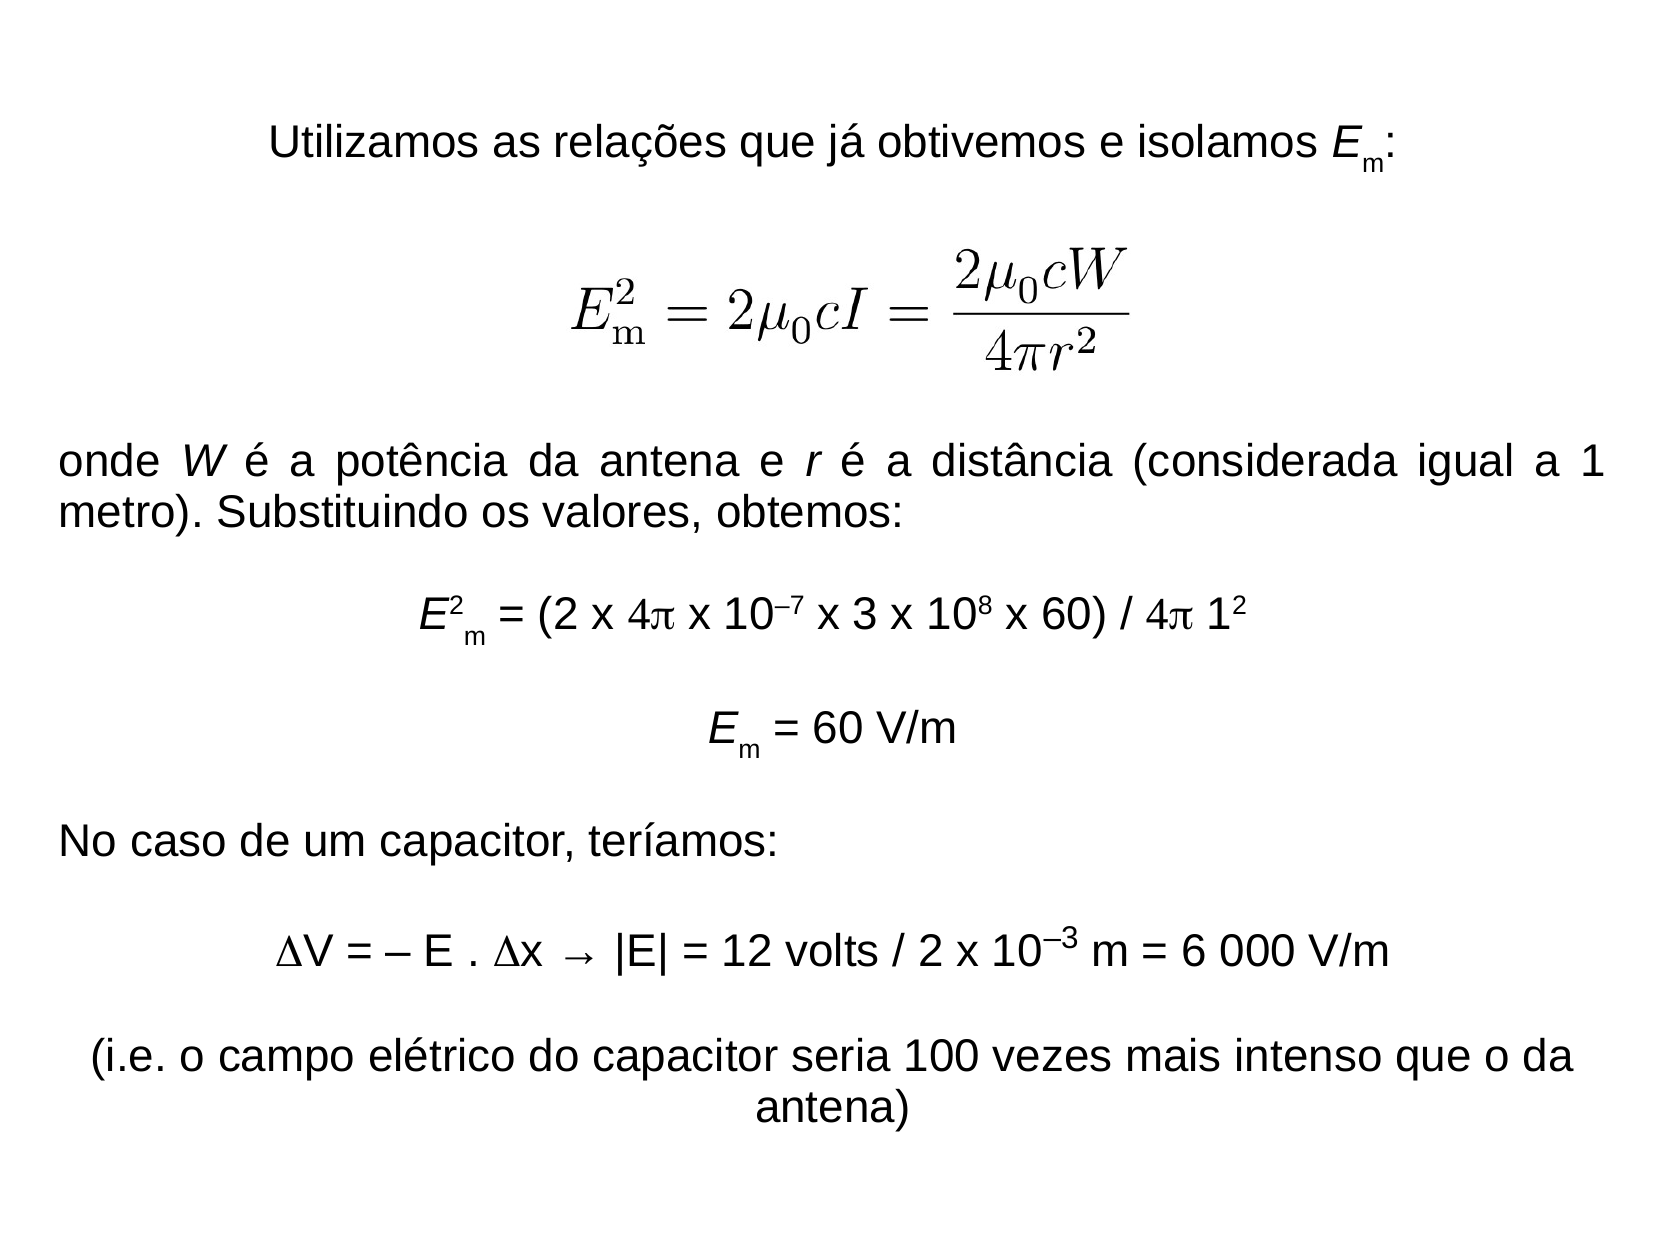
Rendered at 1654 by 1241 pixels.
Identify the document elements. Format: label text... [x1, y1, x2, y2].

subtitle Utilizamos as relações que já obtivemos e isolamos Em: onde W é a potência da antena e r é a distância (considerada igual a 1 metro). Substituindo os valores, obtemos: E2m = (2 x 4p x 10–7 x 3 x 108 x 60) / 4p 12 Em = 60 V/m No caso de um capacitor, teríamos: DV = – E . Dx → |E| = 12 volts / 2 x 10–3 m = 6 000 V/m (i.e. o campo elétrico do capacitor seria 100 vezes mais intenso que o da antena) [59, 112, 1607, 1136]
picture [566, 218, 1146, 391]
